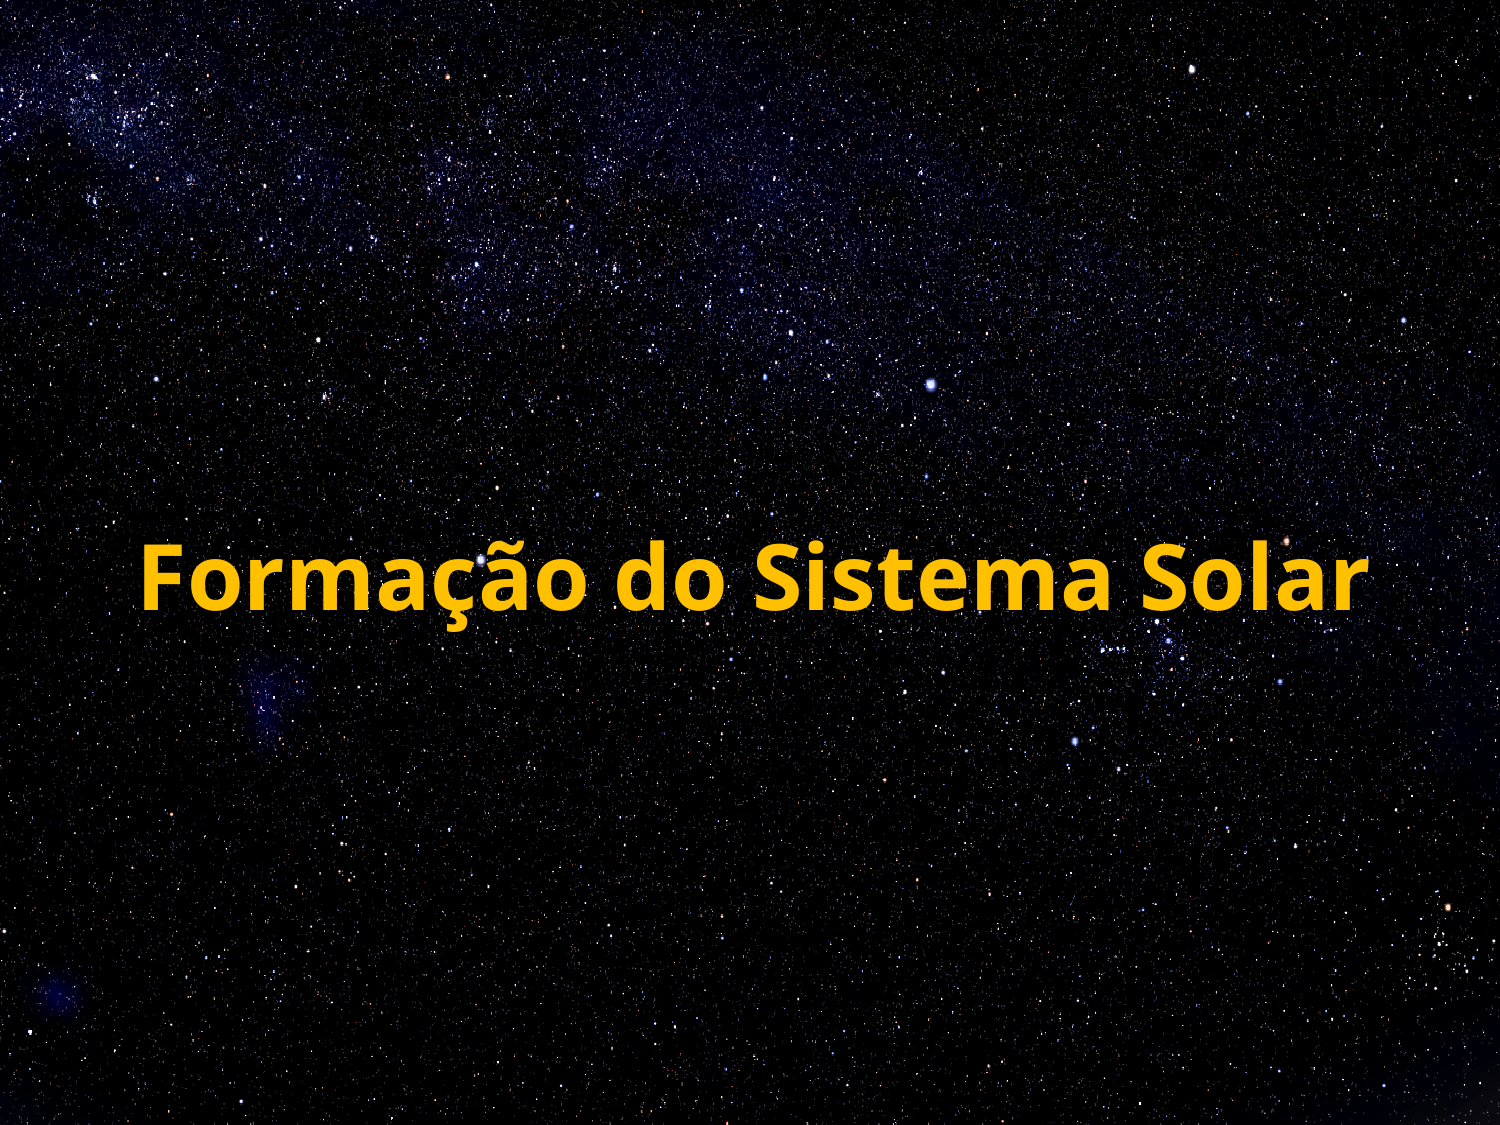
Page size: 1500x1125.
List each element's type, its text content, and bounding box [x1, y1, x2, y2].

title Formação do Sistema Solar [117, 433, 1393, 715]
picture [0, 0, 1500, 1125]
